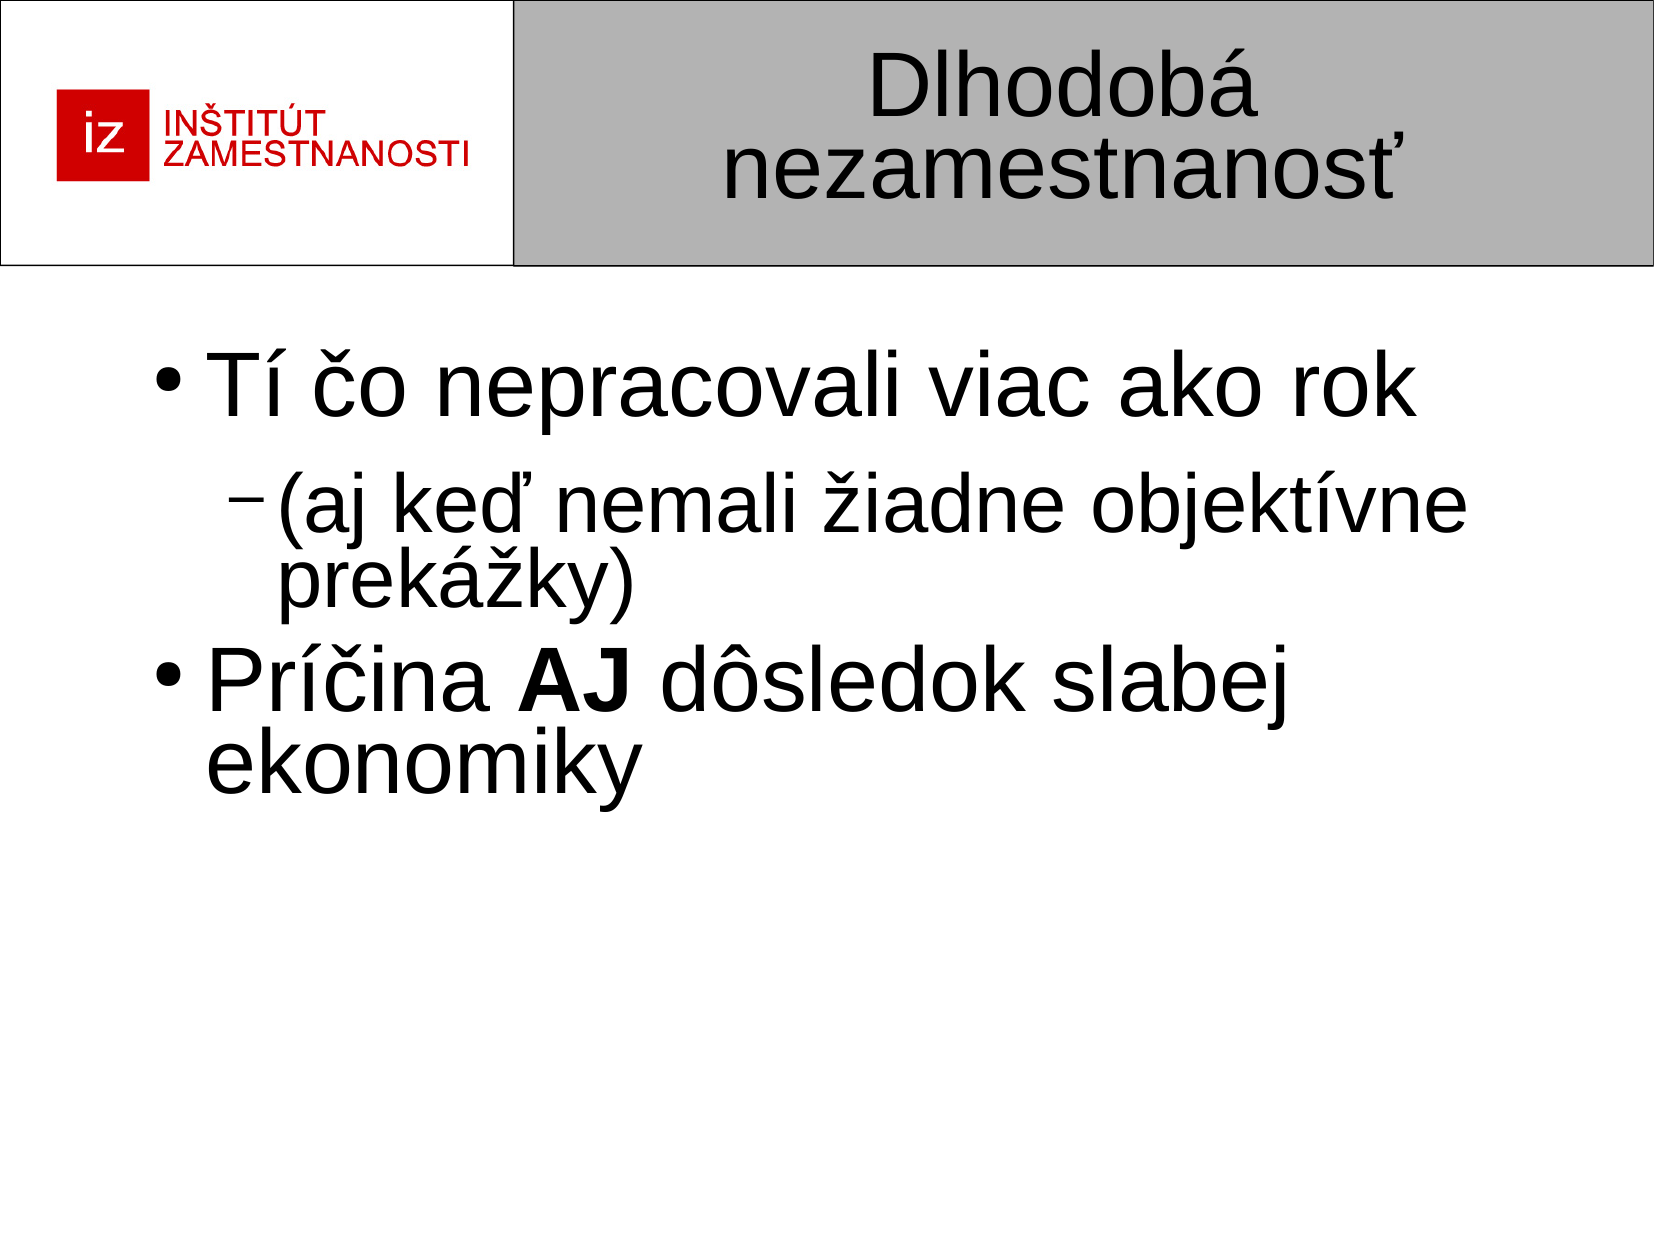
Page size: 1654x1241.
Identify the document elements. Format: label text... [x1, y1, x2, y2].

title Dlhodobá nezamestnanosť [561, 29, 1565, 237]
list Tí čo nepracovali viac ako rok (aj keď nemali žiadne objektívne prekážky) Príčina AJ dôsledok slabej ekonomiky [134, 350, 1516, 1070]
picture [5, 8, 512, 257]
